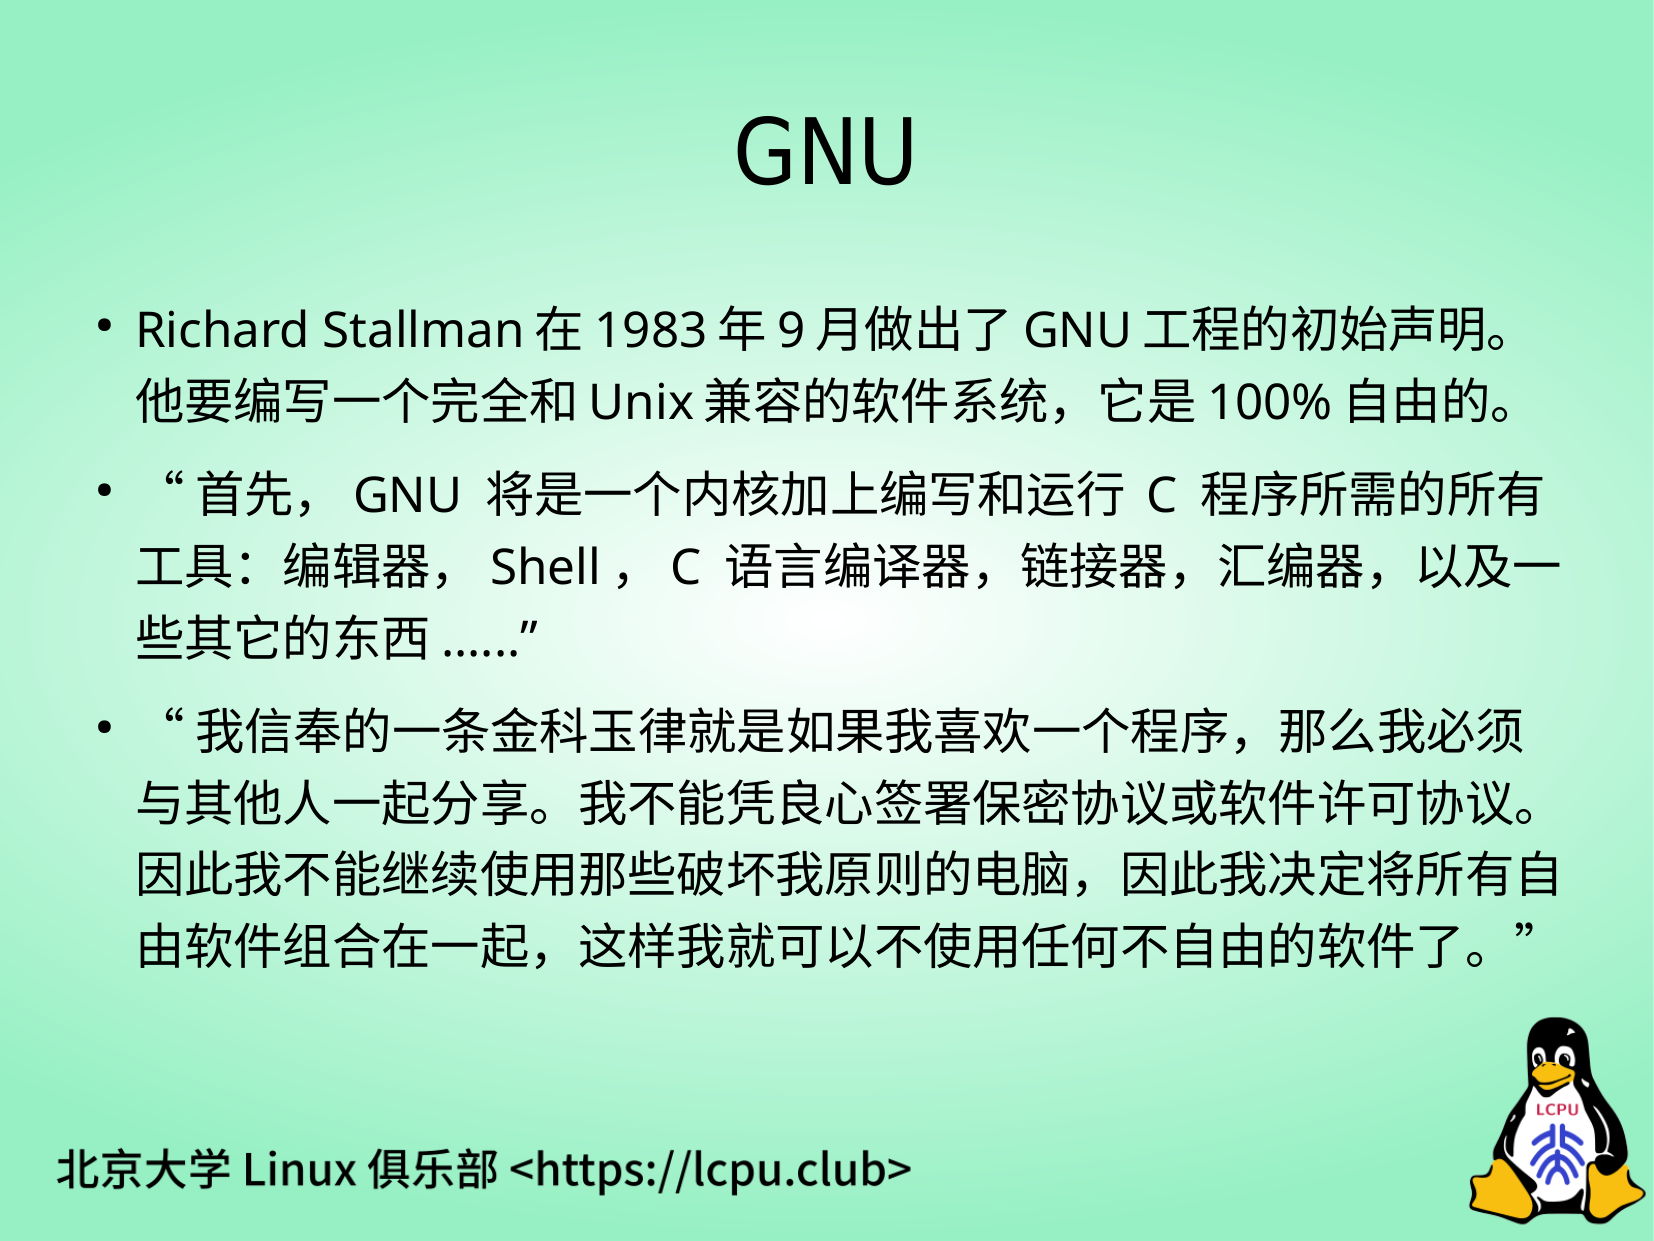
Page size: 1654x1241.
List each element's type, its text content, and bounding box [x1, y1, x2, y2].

list Richard Stallman在1983年9月做出了GNU工程的初始声明。他要编写一个完全和Unix兼容的软件系统，它是100%自由的。 “首先，GNU 将是一个内核加上编写和运行 C 程序所需的所有工具：编辑器，Shell，C 语言编译器，链接器，汇编器，以及一些其它的东西......” “我信奉的一条金科玉律就是如果我喜欢一个程序，那么我必须与其他人一起分享。我不能凭良心签署保密协议或软件许可协议。因此我不能继续使用那些破坏我原则的电脑，因此我决定将所有自由软件组合在一起，这样我就可以不使用任何不自由的软件了。” [82, 290, 1571, 1010]
picture [0, 0, 1654, 1241]
title GNU [82, 49, 1571, 257]
